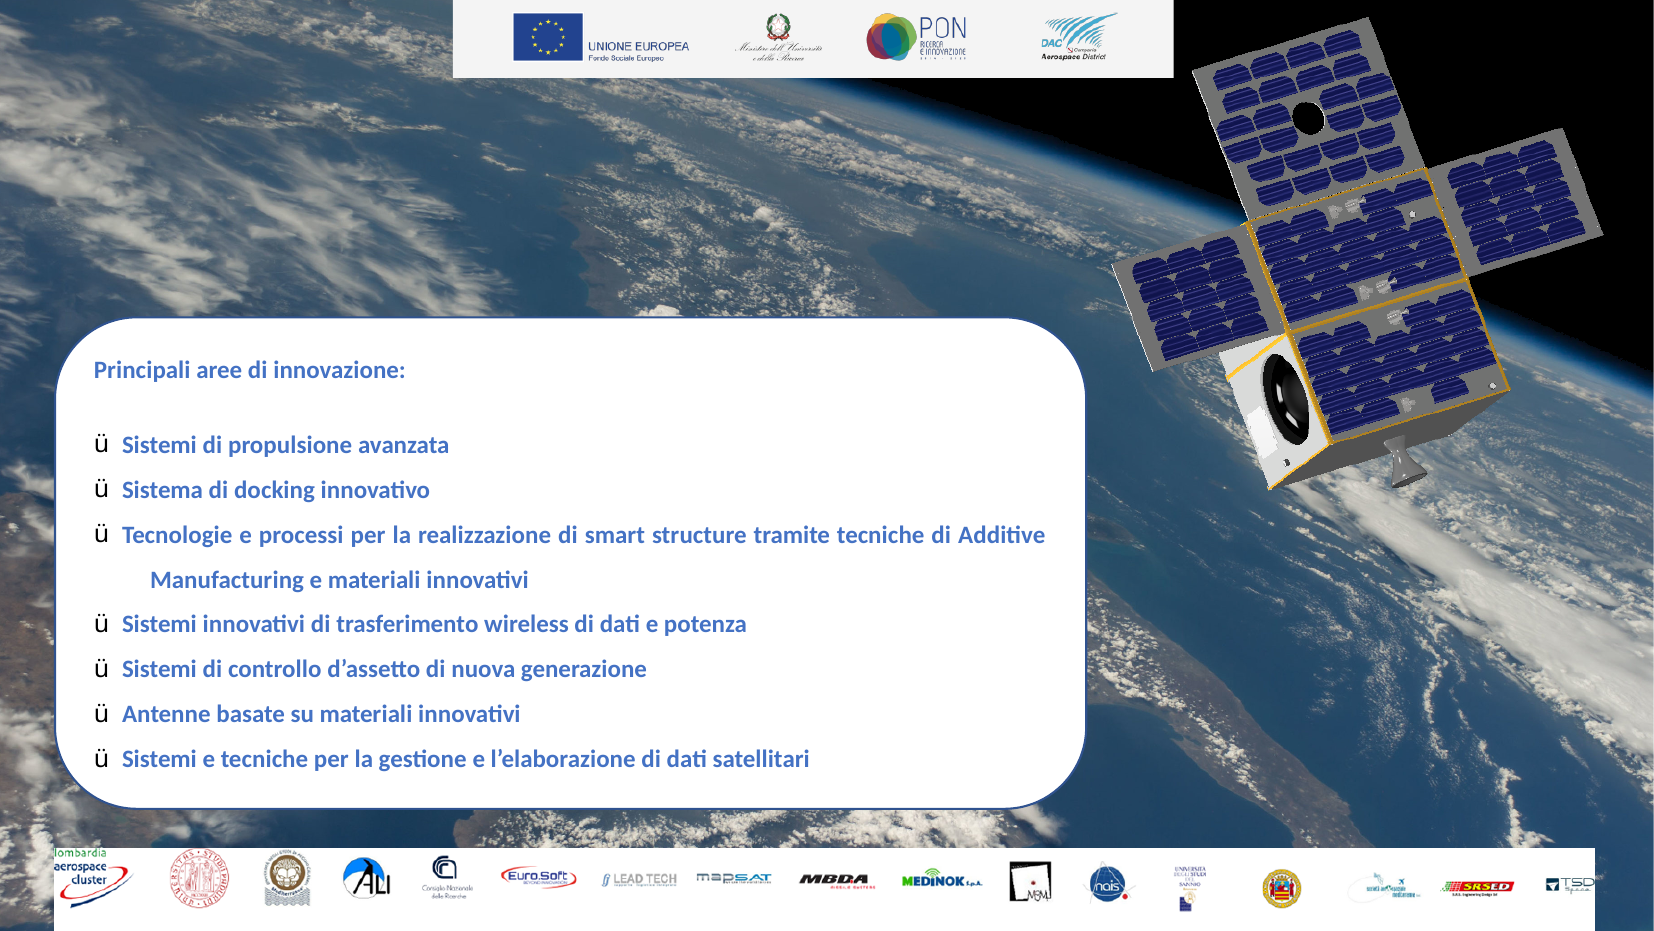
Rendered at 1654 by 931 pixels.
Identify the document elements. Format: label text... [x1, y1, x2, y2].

text_box Principali aree di innovazione: Sistemi di propulsione avanzata Sistema di docking innovativo Tecnologie e processi per la realizzazione di smart structure tramite tecniche di Additive Manufacturing e materiali innovativi Sistemi innovativi di trasferimento wireless di dati e potenza Sistemi di controllo d’assetto di nuova generazione Antenne basate su materiali innovativi Sistemi e tecniche per la gestione e l’elaborazione di dati satellitari [54, 317, 1087, 809]
picture [0, 0, 1654, 931]
